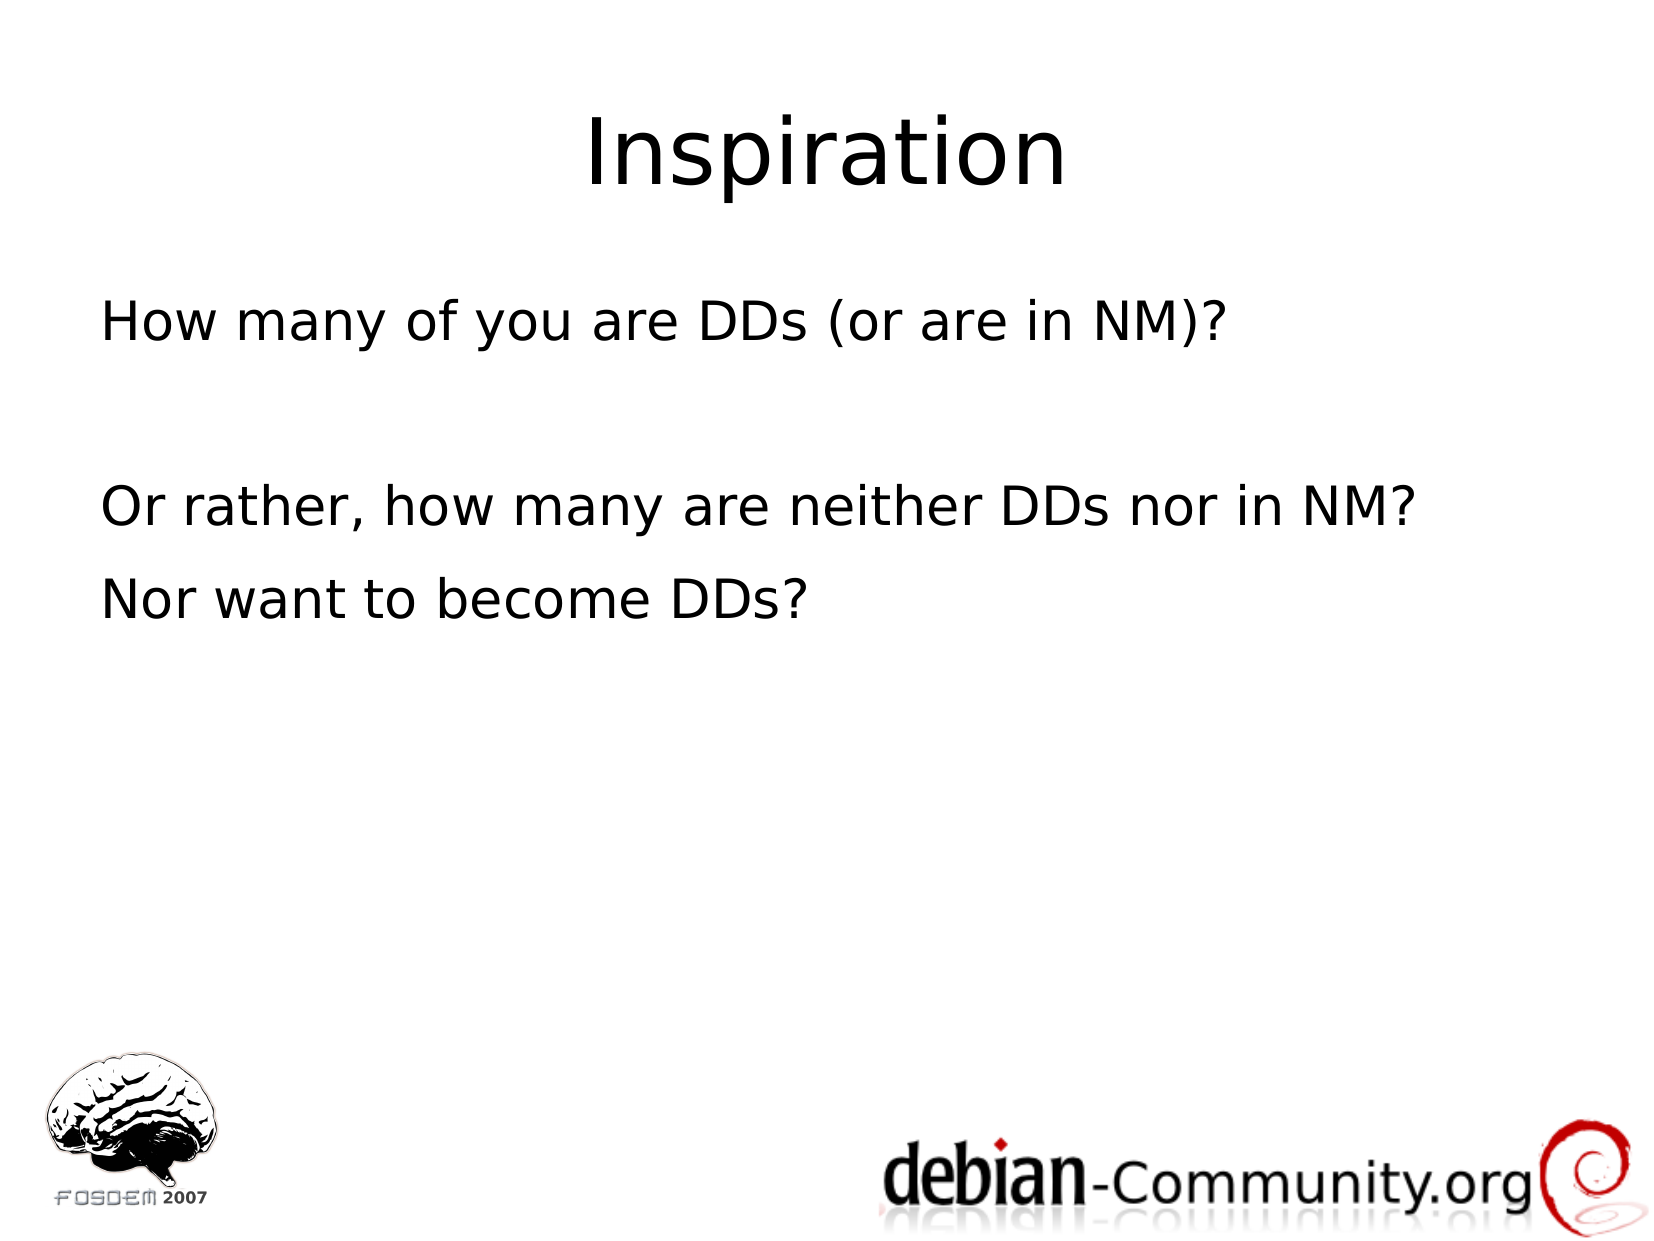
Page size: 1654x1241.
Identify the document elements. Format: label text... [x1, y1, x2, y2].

picture [876, 1113, 1654, 1241]
list How many of you are DDs (or are in NM)? Or rather, how many are neither DDs nor in NM? Nor want to become DDs? [82, 290, 1571, 1109]
title Inspiration [82, 49, 1571, 257]
picture [37, 1050, 226, 1211]
